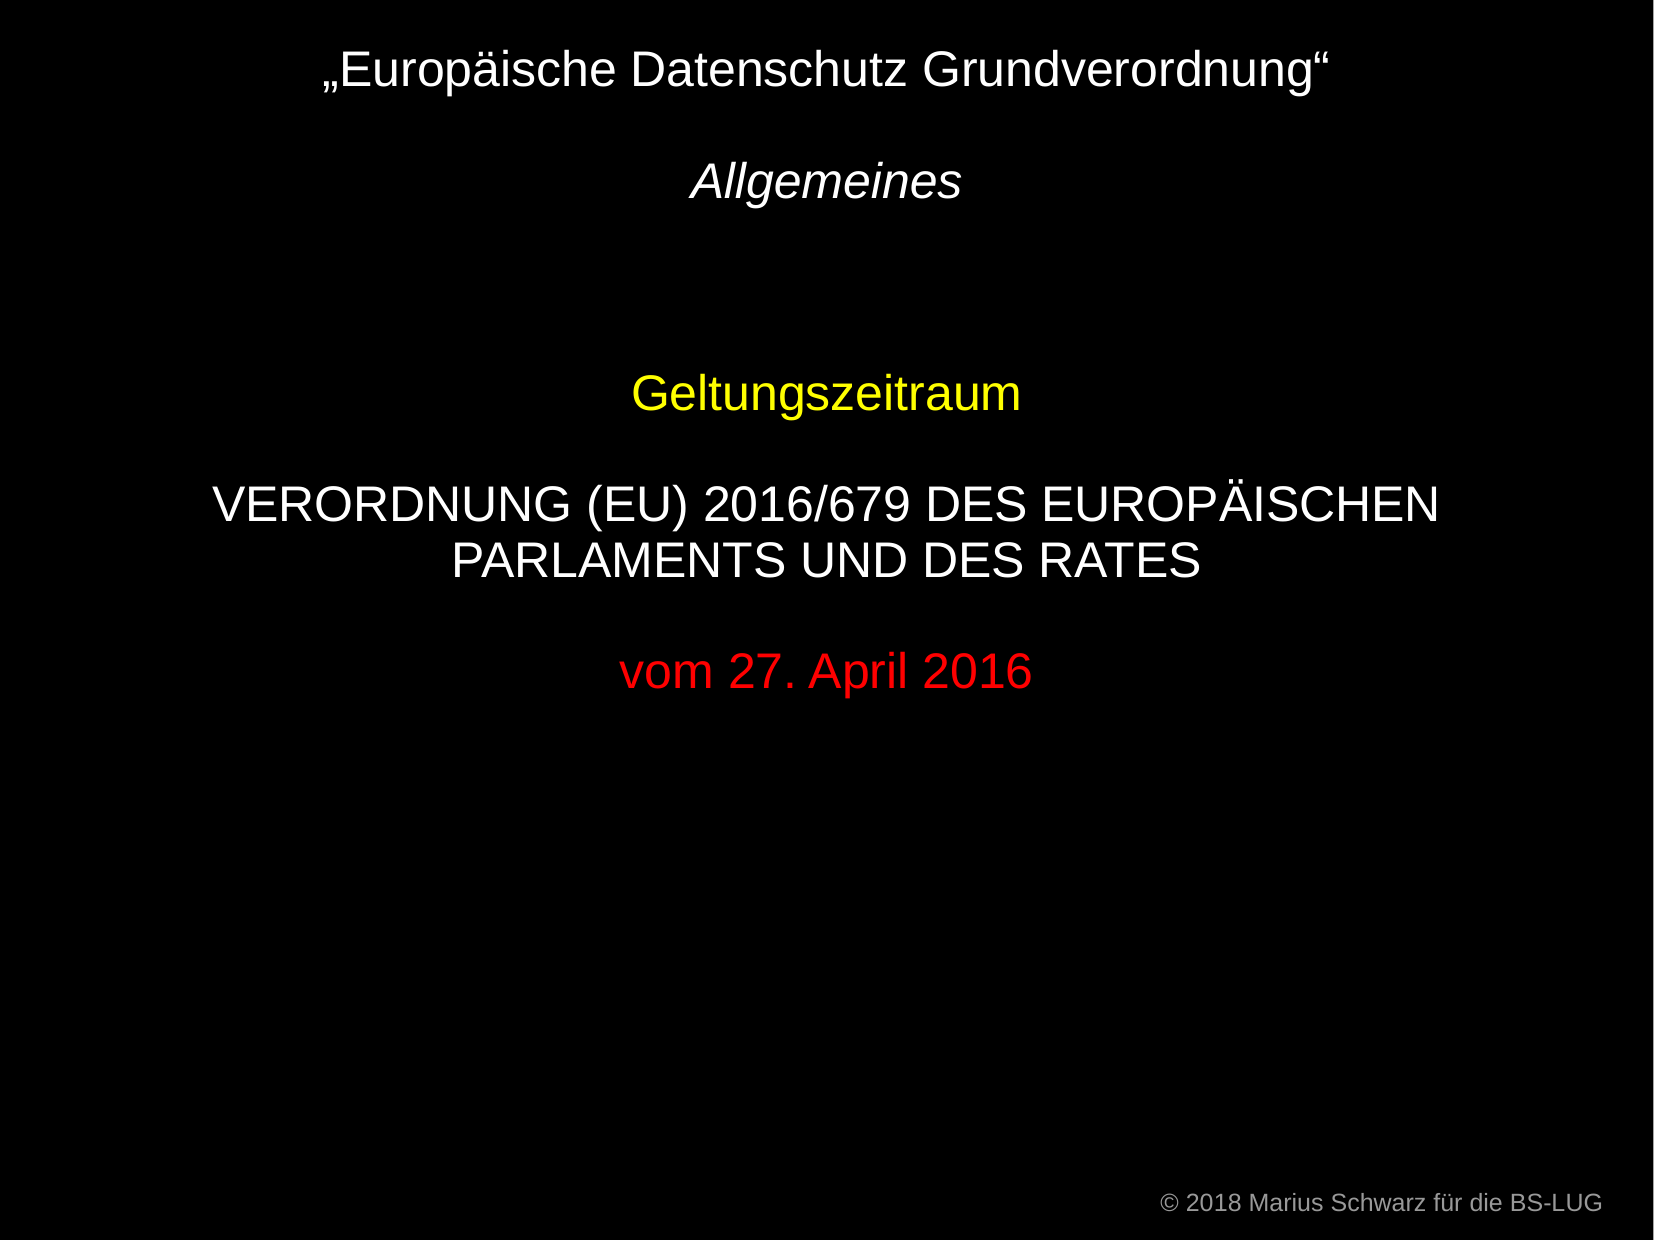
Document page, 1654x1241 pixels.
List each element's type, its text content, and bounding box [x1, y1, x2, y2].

text_box © 2018 Marius Schwarz für die BS-LUG [1145, 1181, 1630, 1224]
title „Europäische Datenschutz Grundverordnung“ Allgemeines [82, 41, 1571, 209]
text_box Geltungszeitraum VERORDNUNG (EU) 2016/679 DES EUROPÄISCHEN PARLAMENTS UND DES RATES vom 27. April 2016 [82, 290, 1571, 1109]
